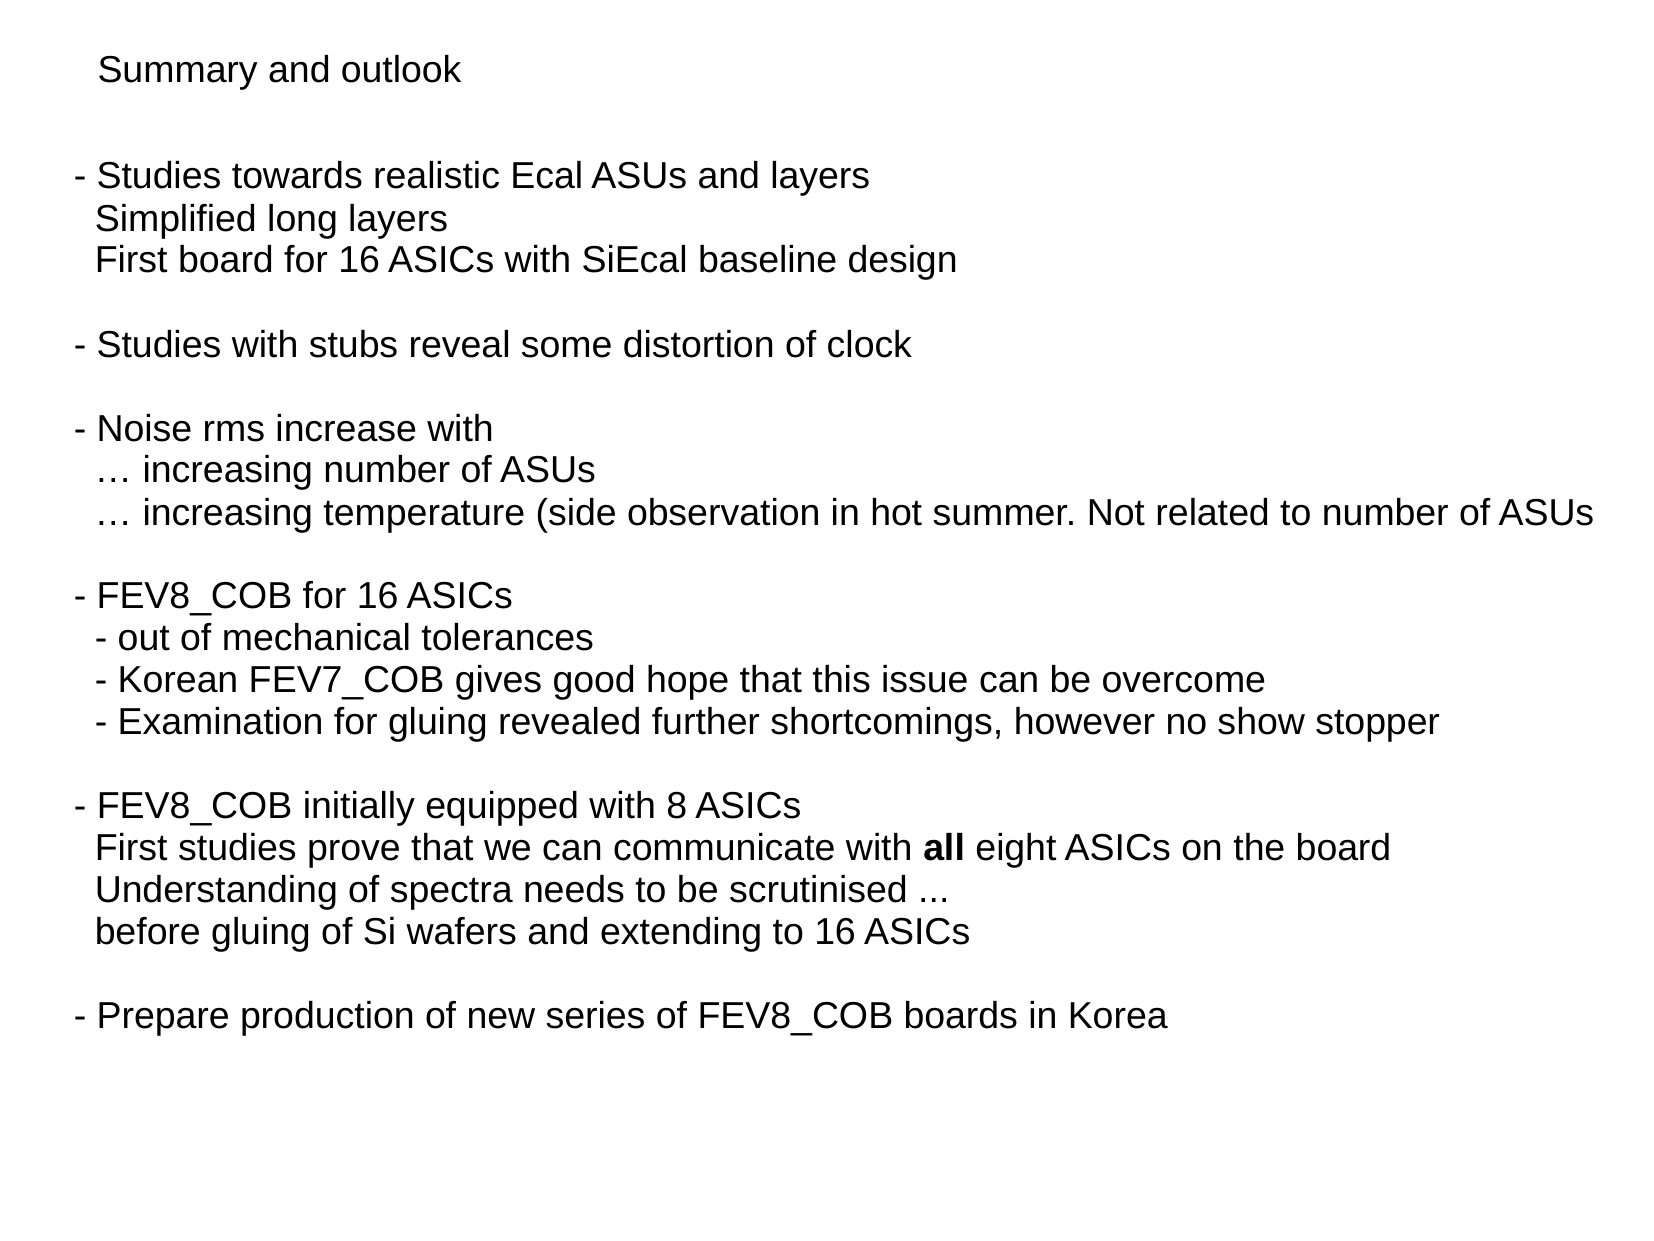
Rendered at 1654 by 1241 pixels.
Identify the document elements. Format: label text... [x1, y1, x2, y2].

text_box Summary and outlook [82, 41, 478, 99]
text_box - Studies towards realistic Ecal ASUs and layers Simplified long layers First board for 16 ASICs with SiEcal baseline design - Studies with stubs reveal some distortion of clock - Noise rms increase with … increasing number of ASUs … increasing temperature (side observation in hot summer. Not related to number of ASUs - FEV8_COB for 16 ASICs - out of mechanical tolerances - Korean FEV7_COB gives good hope that this issue can be overcome - Examination for gluing revealed further shortcomings, however no show stopper - FEV8_COB initially equipped with 8 ASICs First studies prove that we can communicate with all eight ASICs on the board Understanding of spectra needs to be scrutinised ... before gluing of Si wafers and extending to 16 ASICs - Prepare production of new series of FEV8_COB boards in Korea [59, 147, 1613, 1087]
